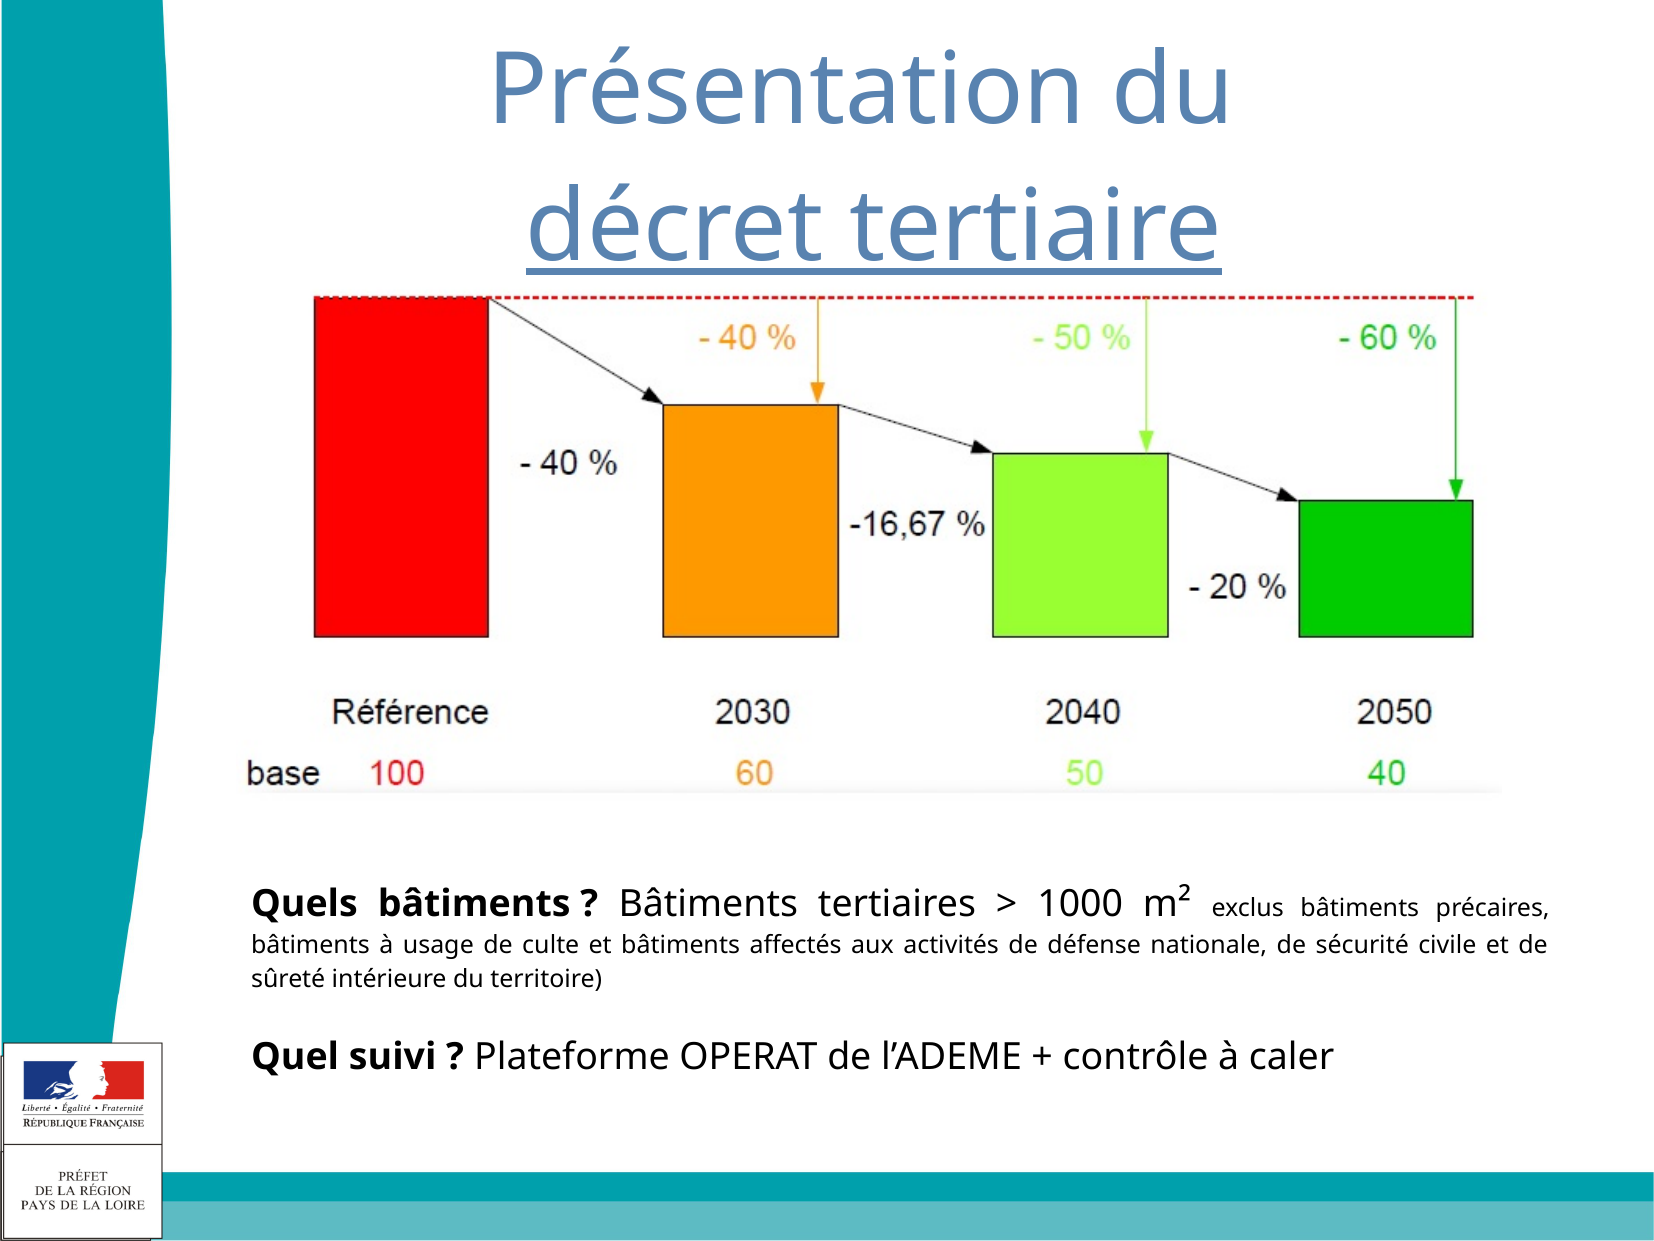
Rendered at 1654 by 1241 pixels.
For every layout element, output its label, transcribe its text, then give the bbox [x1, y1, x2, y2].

title Présentation du décret tertiaire [177, 56, 1571, 250]
text_box Quels bâtiments ? Bâtiments tertiaires > 1000 m² exclus bâtiments précaires, bâtiments à usage de culte et bâtiments affectés aux activités de défense nationale, de sécurité civile et de sûreté intérieure du territoire) Quel suivi ? Plateforme OPERAT de l’ADEME + contrôle à caler [236, 826, 1565, 1241]
picture [0, 0, 1654, 1241]
